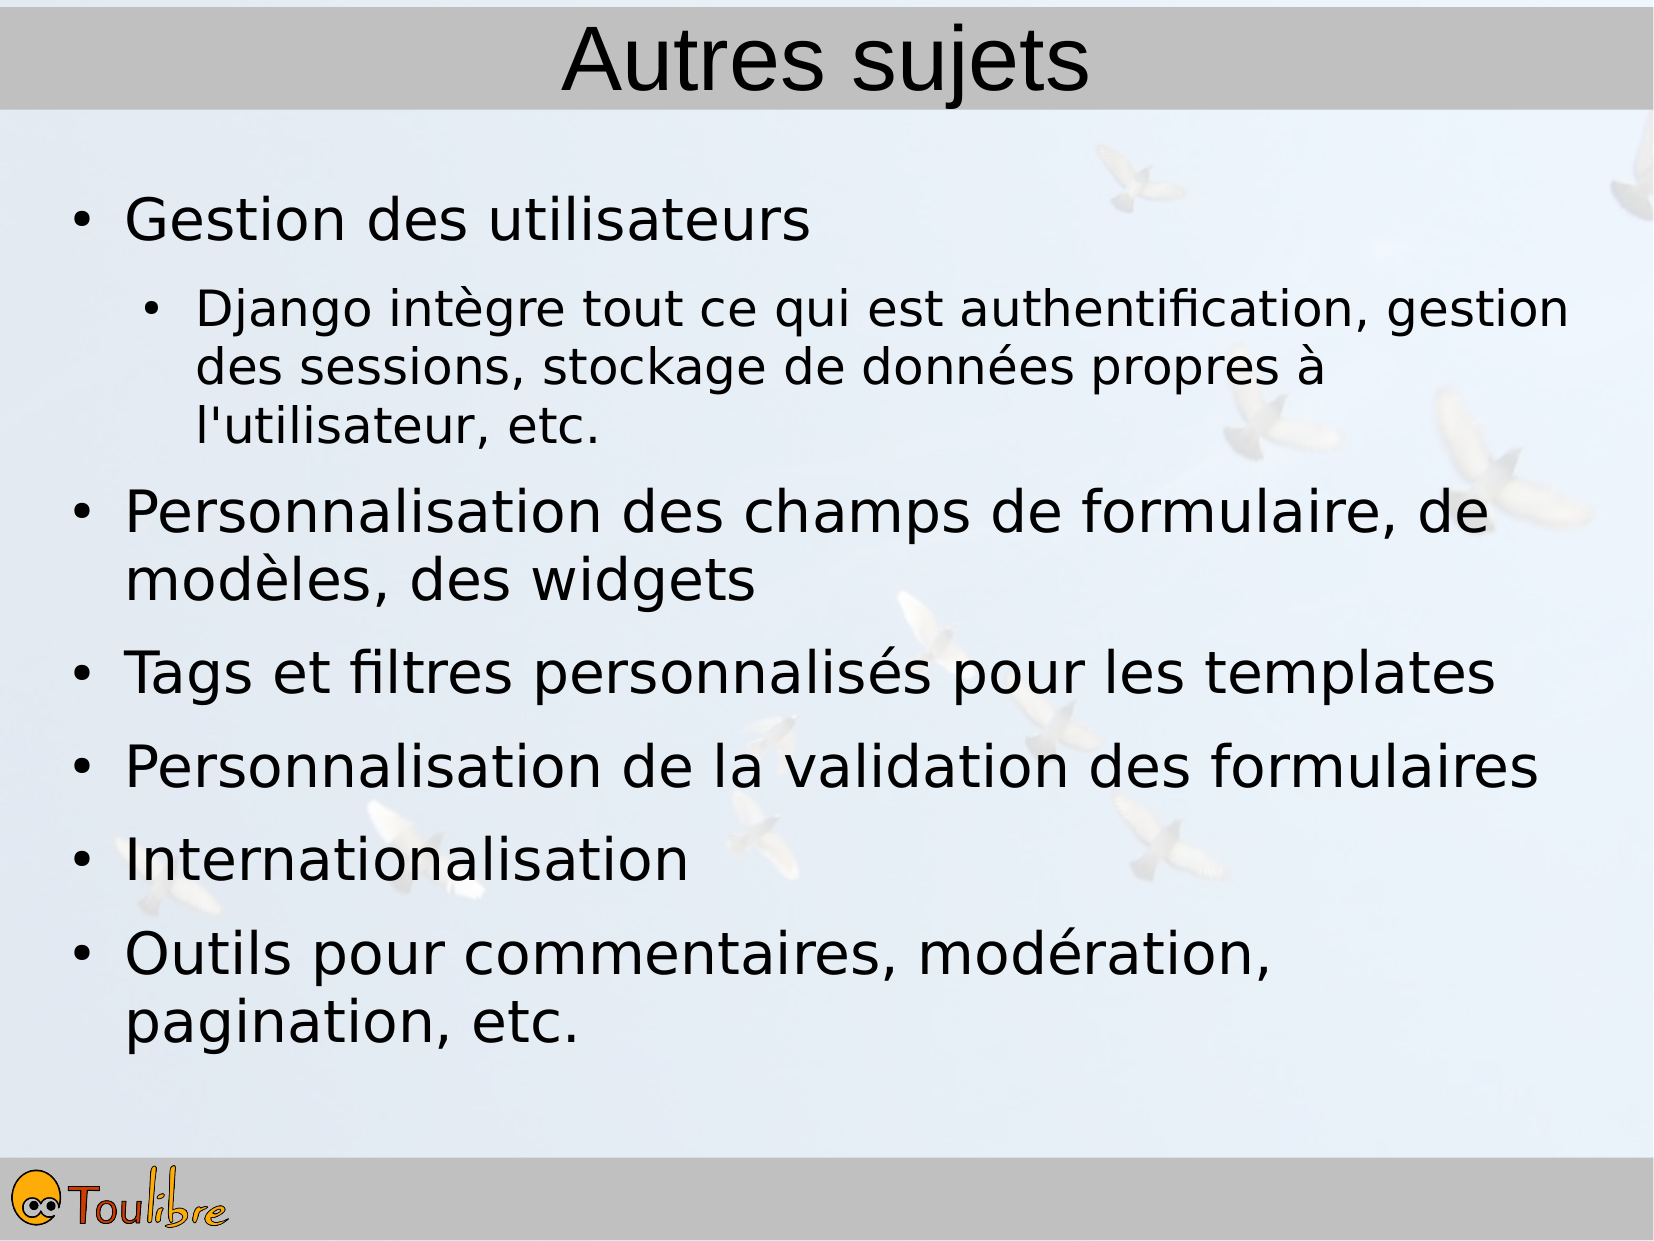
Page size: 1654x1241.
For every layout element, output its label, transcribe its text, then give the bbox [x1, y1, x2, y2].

picture [11, 1165, 229, 1228]
list Gestion des utilisateurs Django intègre tout ce qui est authentification, gestion des sessions, stockage de données propres à l'utilisateur, etc. Personnalisation des champs de formulaire, de modèles, des widgets Tags et filtres personnalisés pour les templates Personnalisation de la validation des formulaires Internationalisation Outils pour commentaires, modération, pagination, etc. [53, 186, 1612, 1105]
title Autres sujets [0, 7, 1654, 110]
